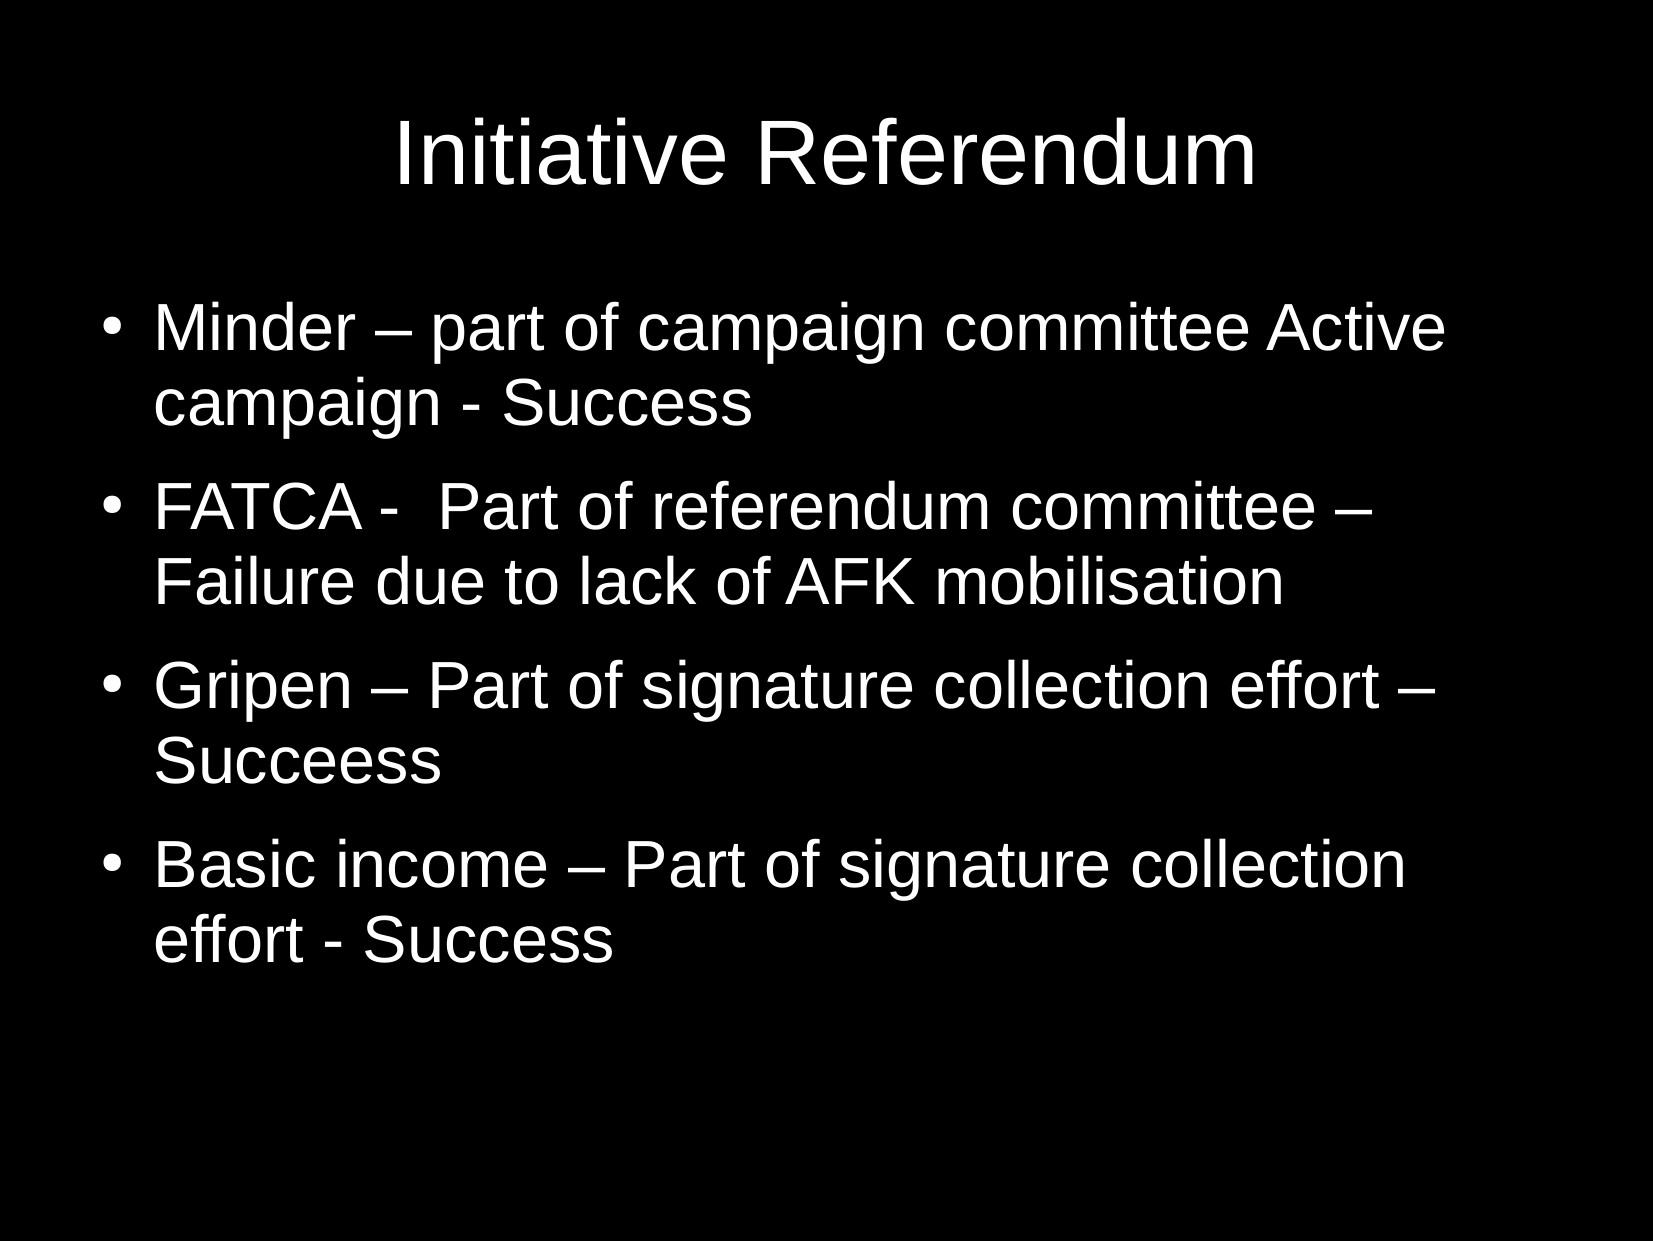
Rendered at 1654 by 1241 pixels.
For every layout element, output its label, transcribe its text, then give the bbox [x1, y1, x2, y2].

title Initiative Referendum [82, 49, 1571, 257]
list Minder – part of campaign committee Active campaign - Success FATCA - Part of referendum committee – Failure due to lack of AFK mobilisation Gripen – Part of signature collection effort – Succeess Basic income – Part of signature collection effort - Success [82, 290, 1571, 1010]
